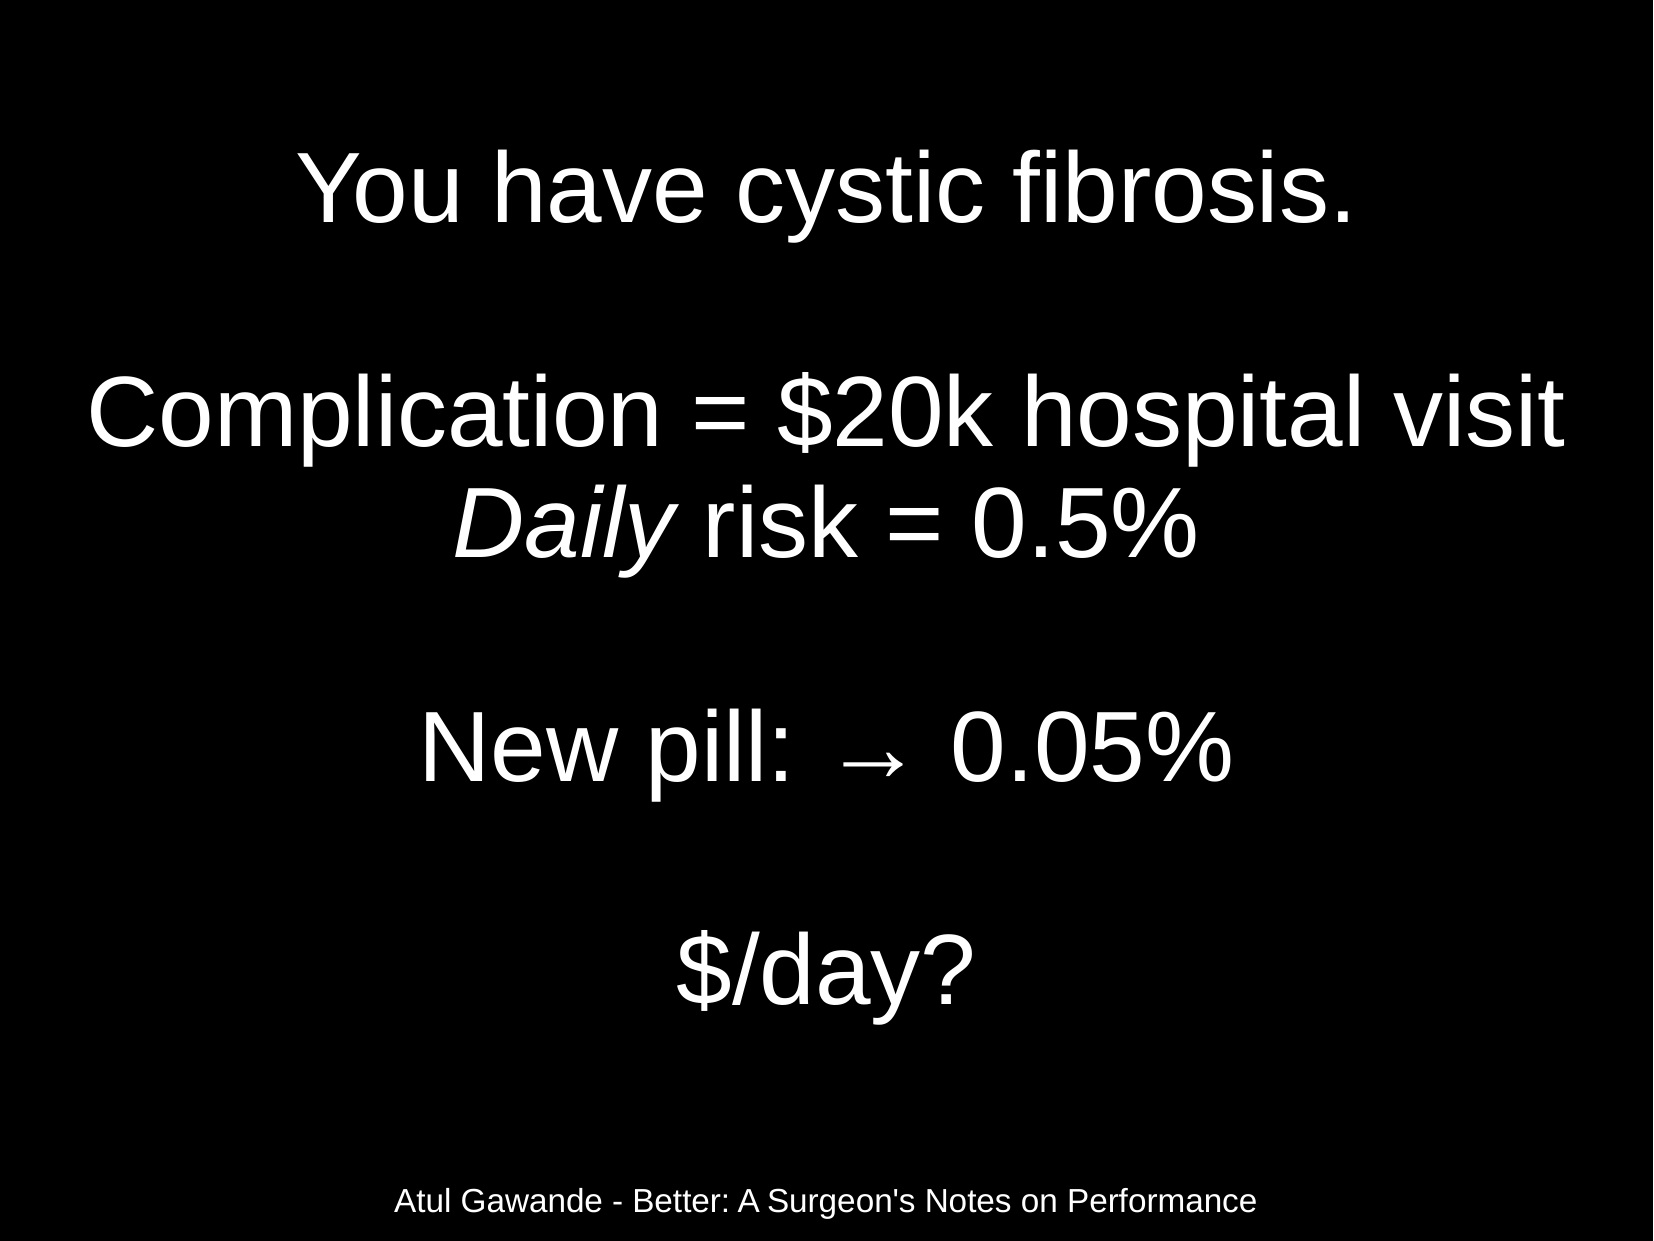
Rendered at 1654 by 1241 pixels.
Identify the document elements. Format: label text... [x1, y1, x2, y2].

text_box Atul Gawande - Better: A Surgeon's Notes on Performance [0, 1162, 1653, 1241]
subtitle You have cystic fibrosis. Complication = $20k hospital visit Daily risk = 0.5% New pill: → 0.05% $/day? [82, 56, 1571, 1102]
